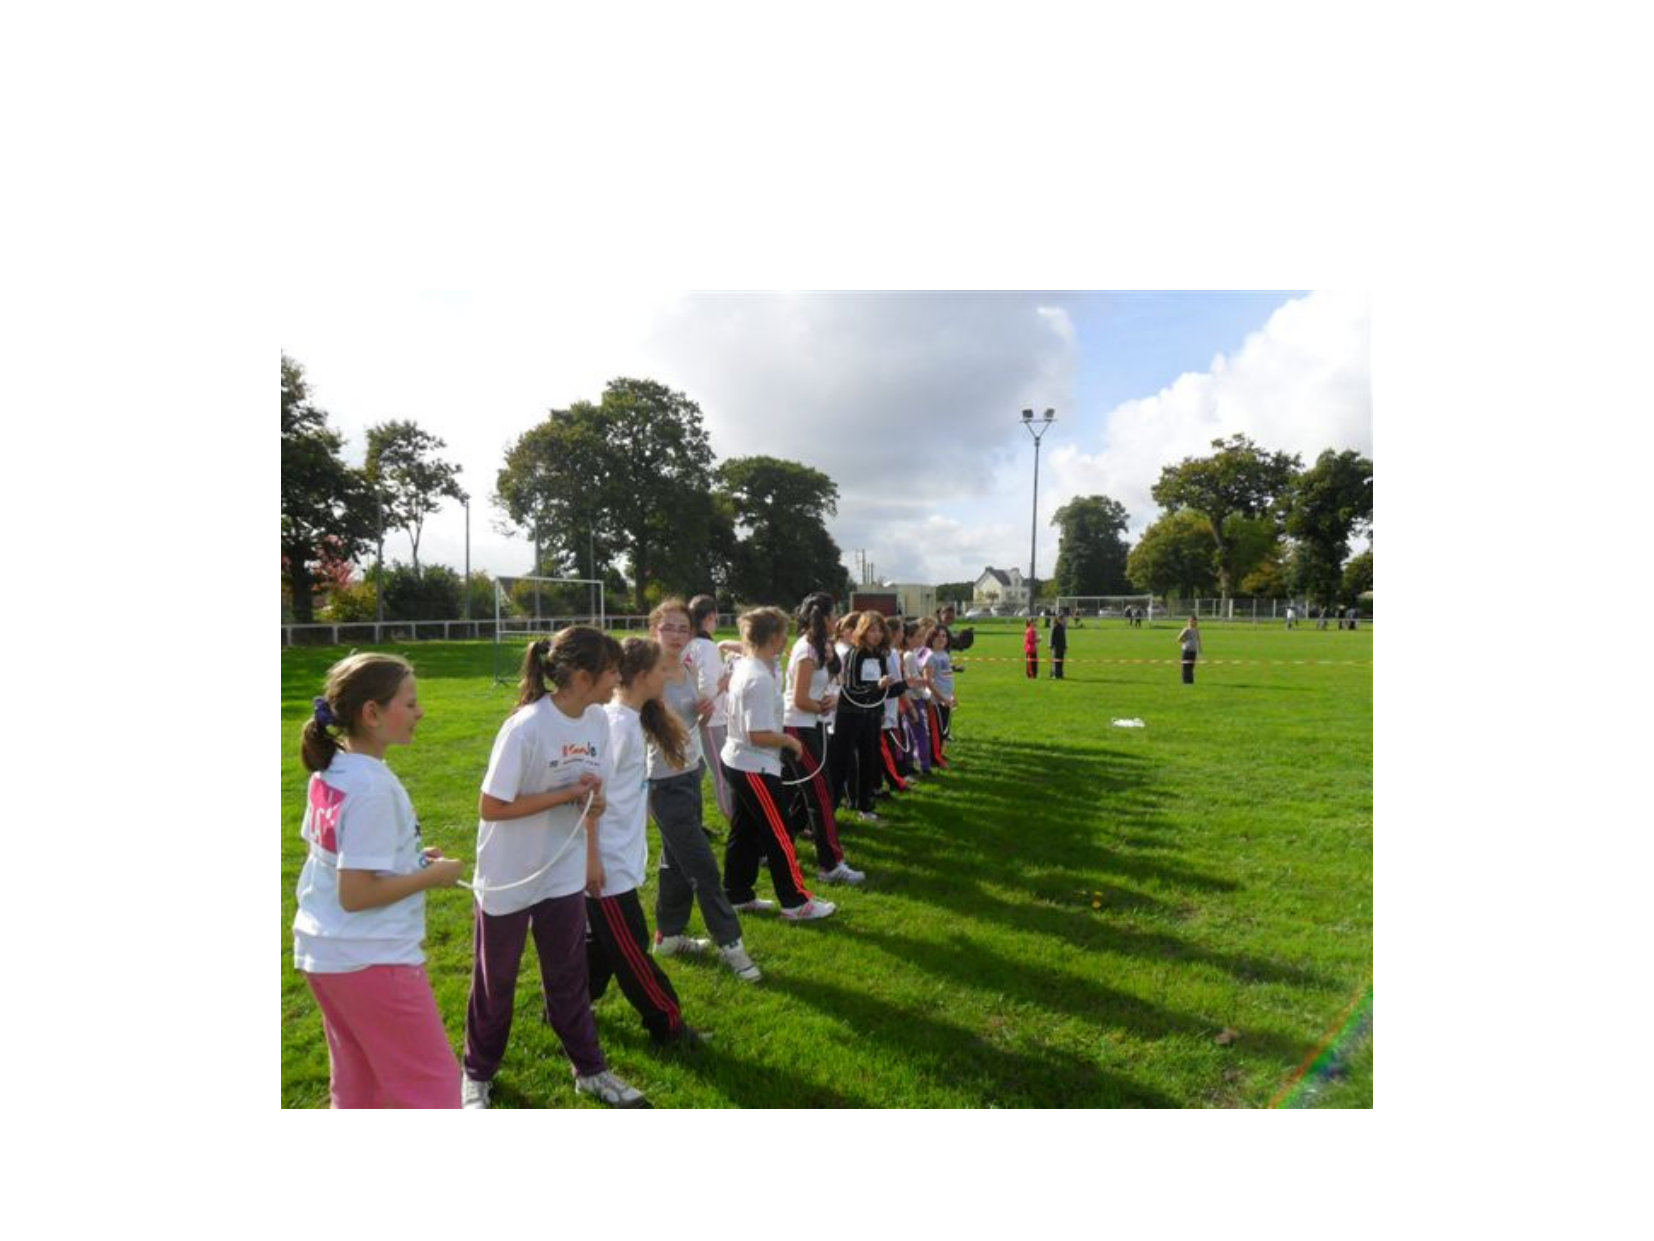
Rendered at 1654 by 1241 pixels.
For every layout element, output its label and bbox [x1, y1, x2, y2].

picture [281, 290, 1373, 1109]
